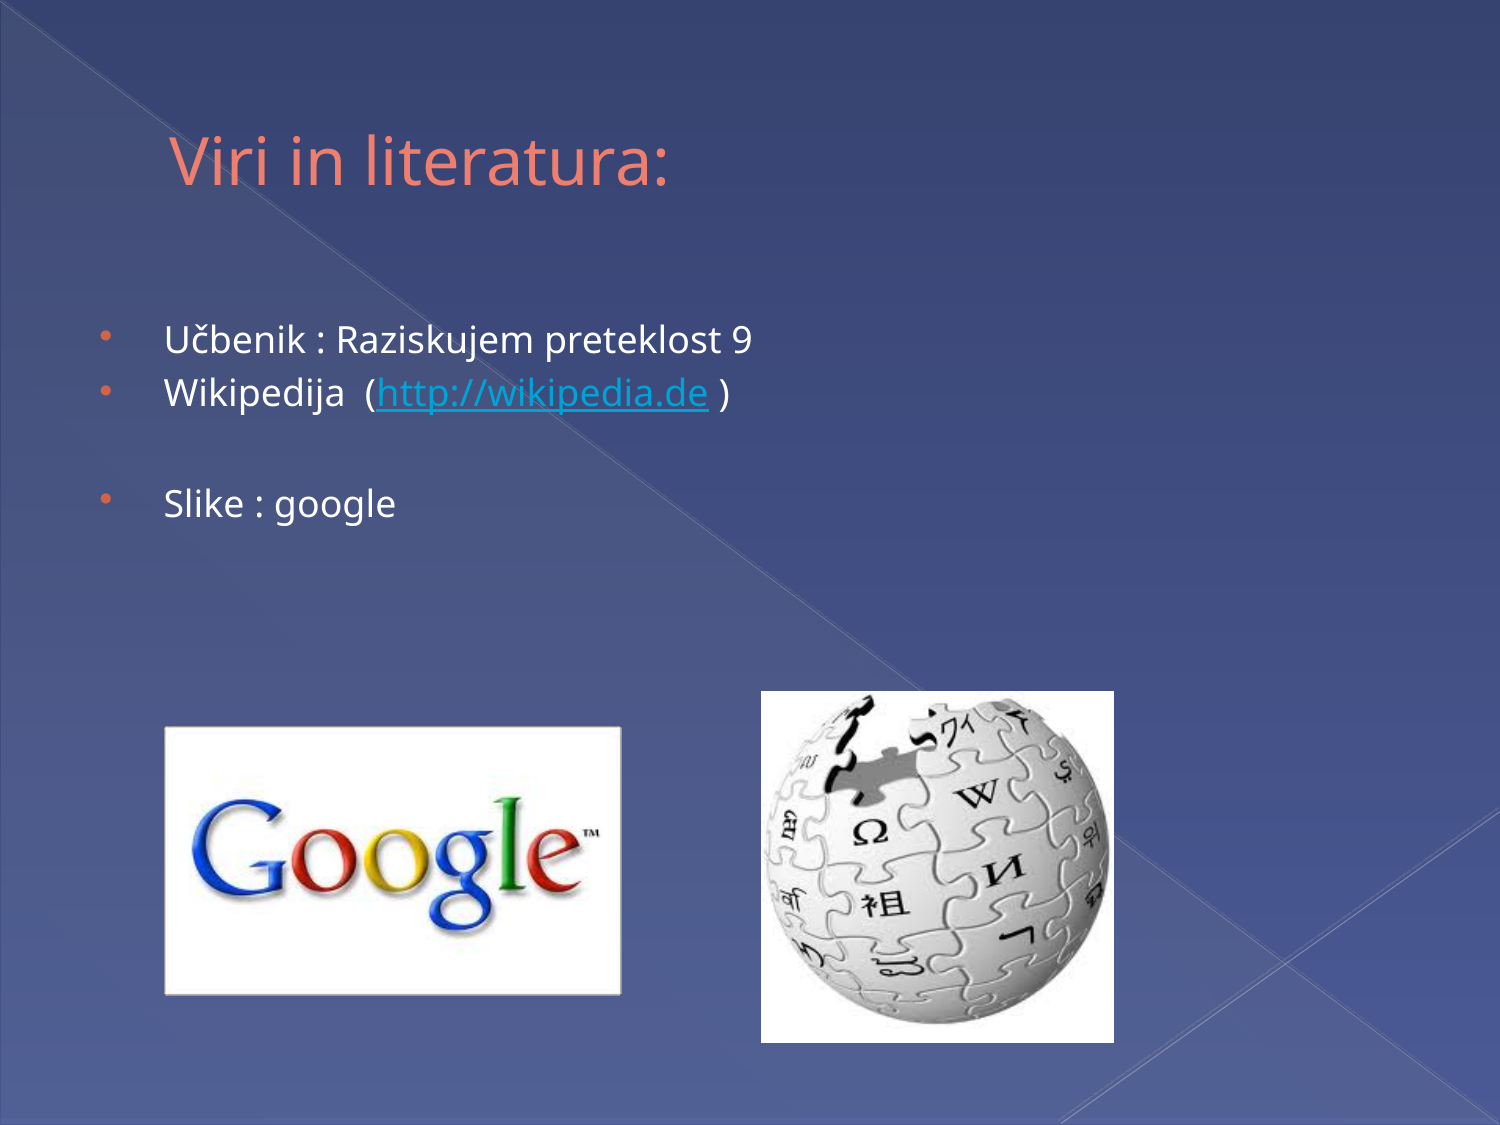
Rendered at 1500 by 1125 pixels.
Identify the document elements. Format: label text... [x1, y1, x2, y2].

picture [761, 691, 1114, 1043]
title Viri in literatura: [75, 43, 1425, 274]
list Učbenik : Raziskujem preteklost 9 Wikipedija (http://wikipedia.de ) Slike : google [75, 308, 1425, 1059]
picture [164, 726, 622, 996]
